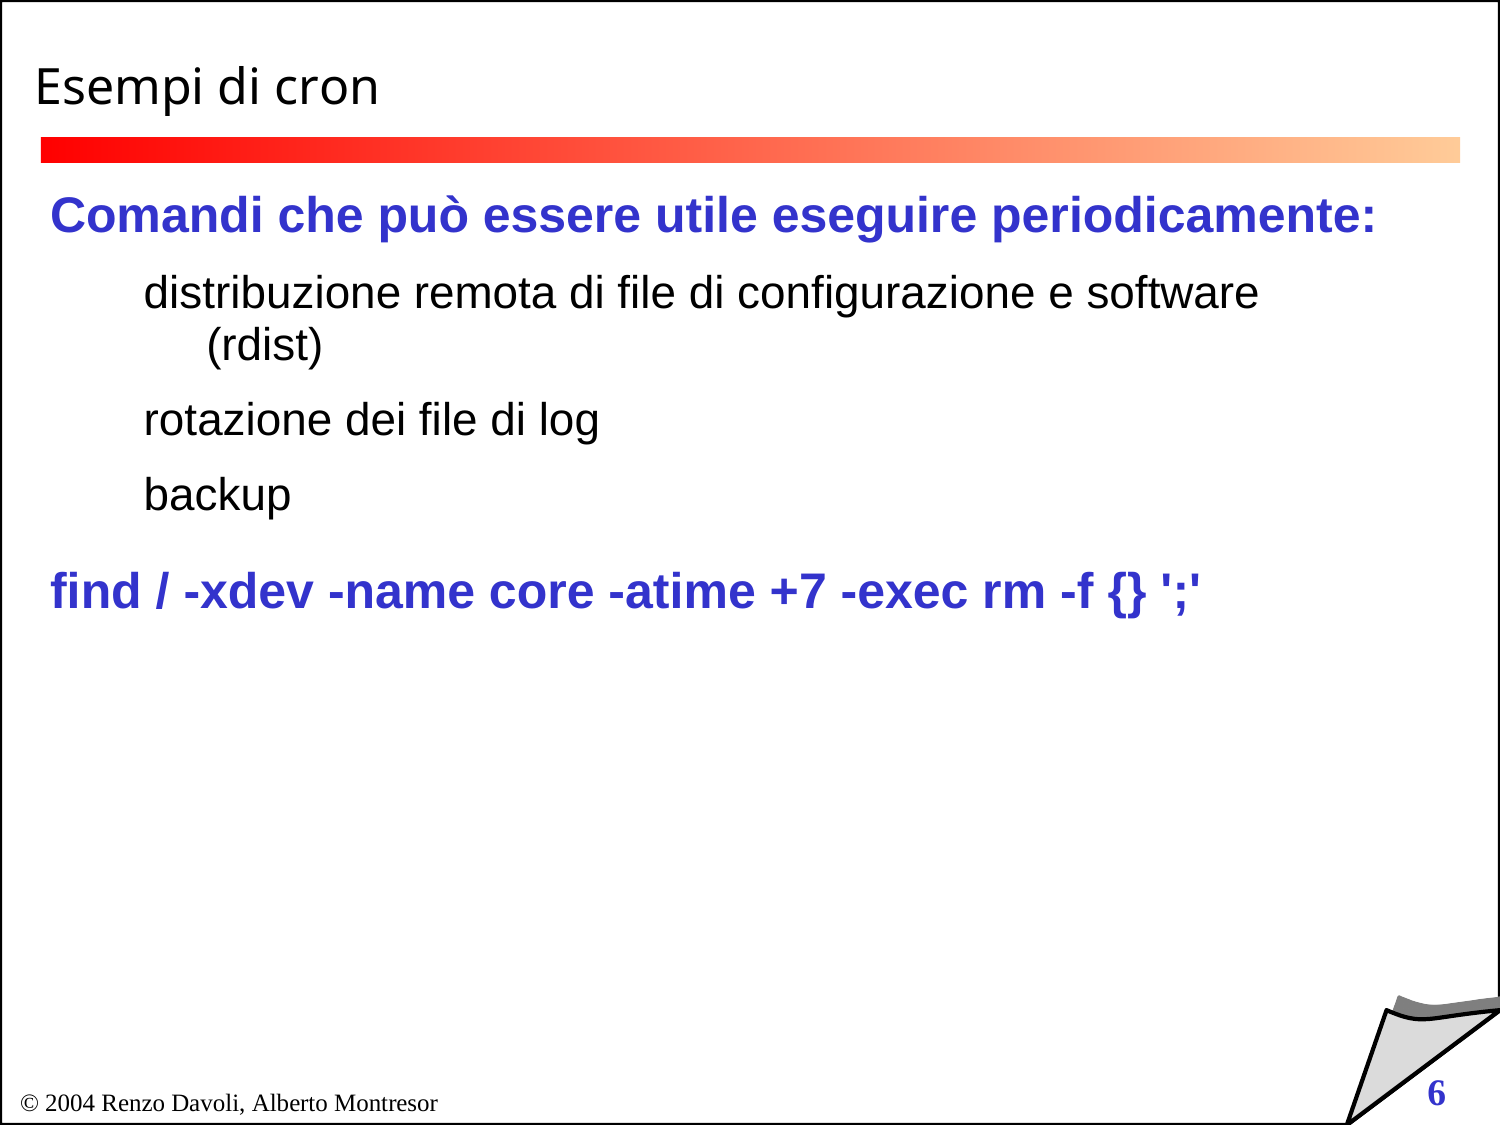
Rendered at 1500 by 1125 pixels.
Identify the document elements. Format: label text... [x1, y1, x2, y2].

list Comandi che può essere utile eseguire periodicamente: distribuzione remota di file di configurazione e software (rdist) rotazione dei file di log backup find / -xdev -name core -atime +7 -exec rm -f {} ';' [50, 187, 1450, 739]
title Esempi di cron [34, 44, 1466, 131]
